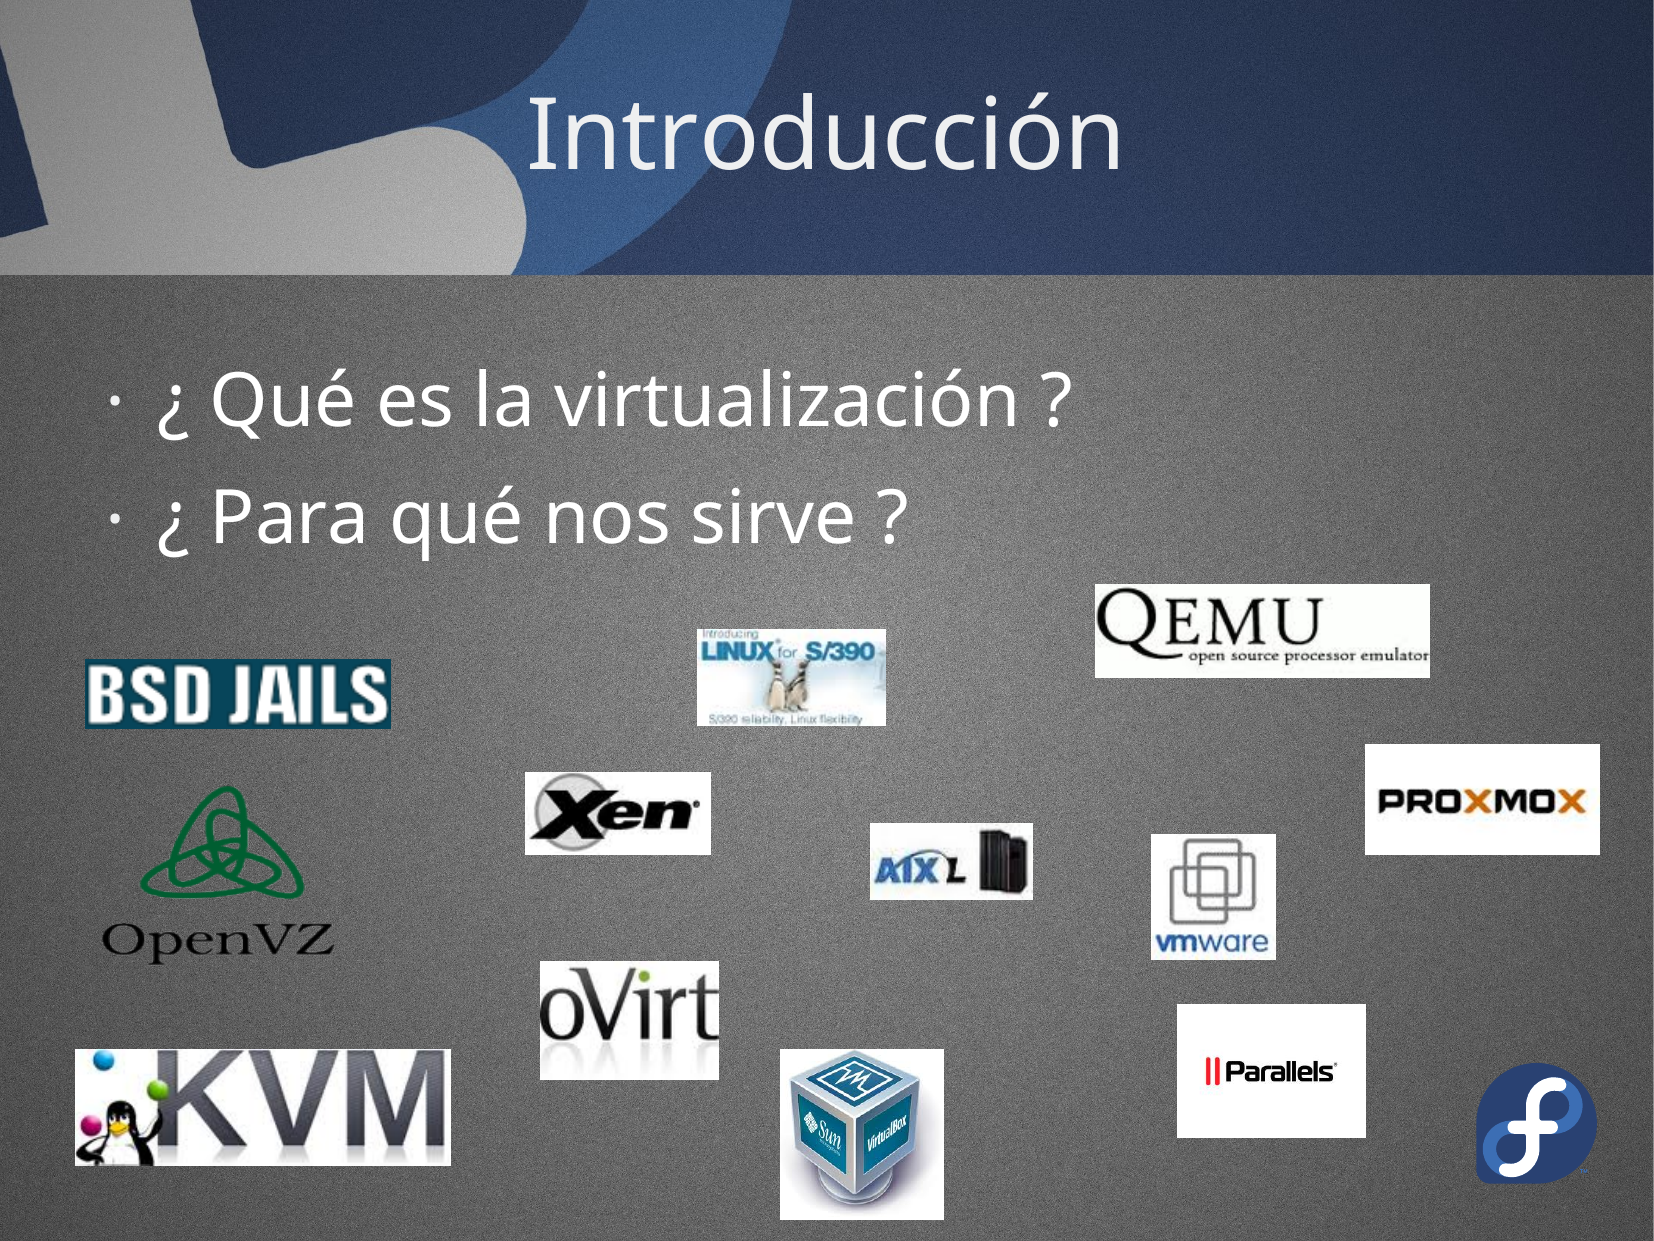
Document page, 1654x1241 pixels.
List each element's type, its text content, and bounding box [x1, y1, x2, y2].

picture [525, 772, 711, 856]
picture [229, 665, 250, 724]
picture [89, 665, 124, 724]
picture [697, 629, 886, 726]
picture [321, 664, 391, 725]
text_box ¿ Qué es la virtualización ? ¿ Para qué nos sirve ? [88, 354, 1565, 1241]
picture [254, 665, 313, 725]
picture [780, 1049, 944, 1220]
picture [870, 823, 1033, 901]
picture [1151, 834, 1276, 961]
picture [0, 0, 1654, 1241]
picture [130, 664, 170, 725]
text_box Introducción [88, 29, 1565, 237]
picture [1177, 1004, 1366, 1138]
picture [540, 961, 719, 1081]
picture [175, 665, 212, 724]
picture [1095, 584, 1430, 678]
